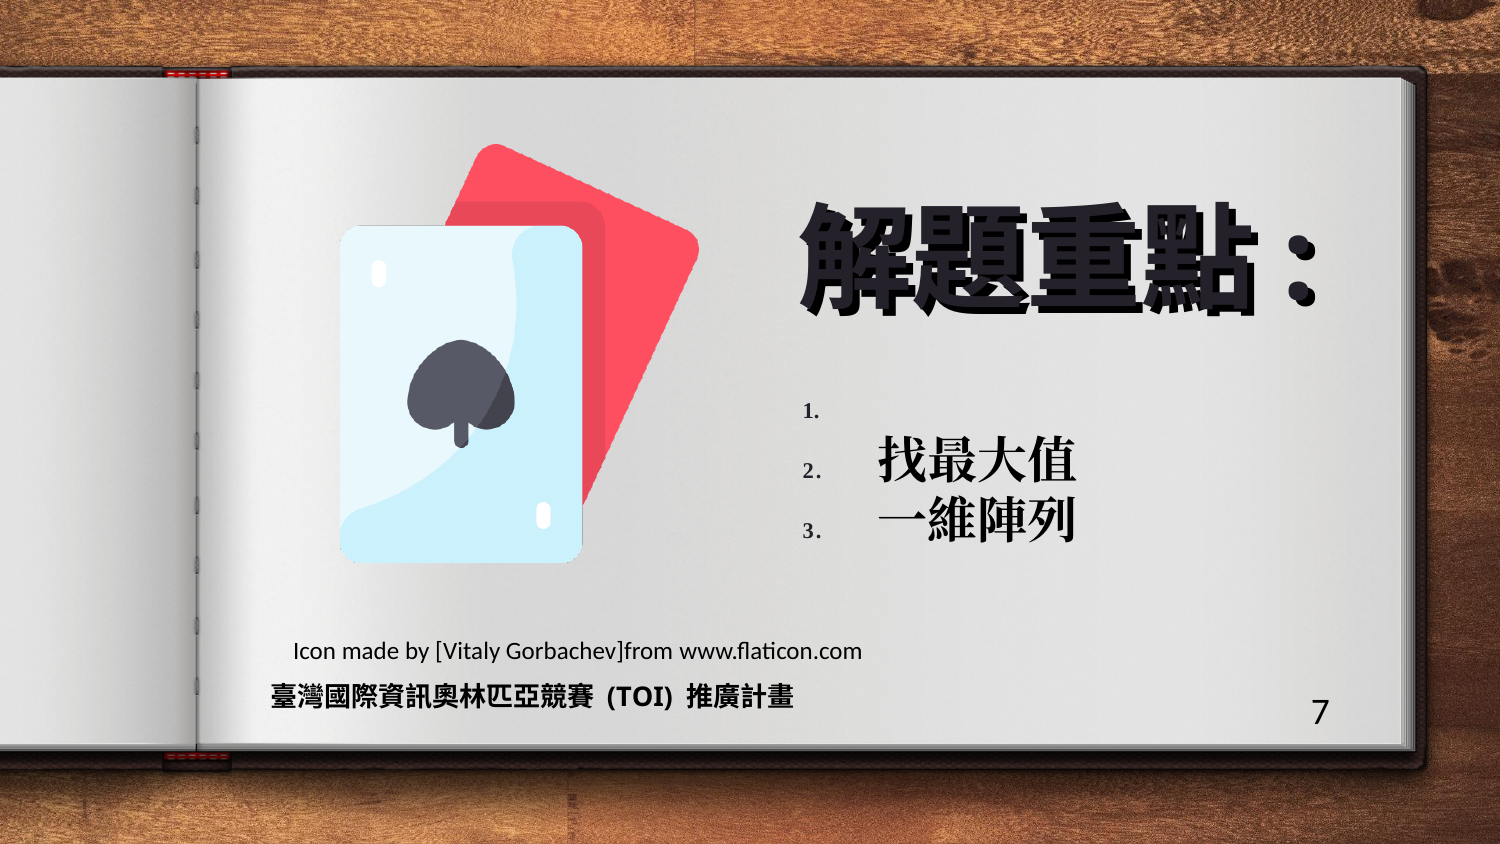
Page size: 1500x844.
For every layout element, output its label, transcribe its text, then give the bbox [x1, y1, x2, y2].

subtitle 找最大值 一維陣列 [787, 353, 1341, 627]
picture [309, 144, 729, 563]
text_box Icon made by [Vitaly Gorbachev]from www.flaticon.com [278, 627, 900, 672]
title 解題重點: [782, 146, 1313, 338]
text_box [1295, 672, 1386, 737]
